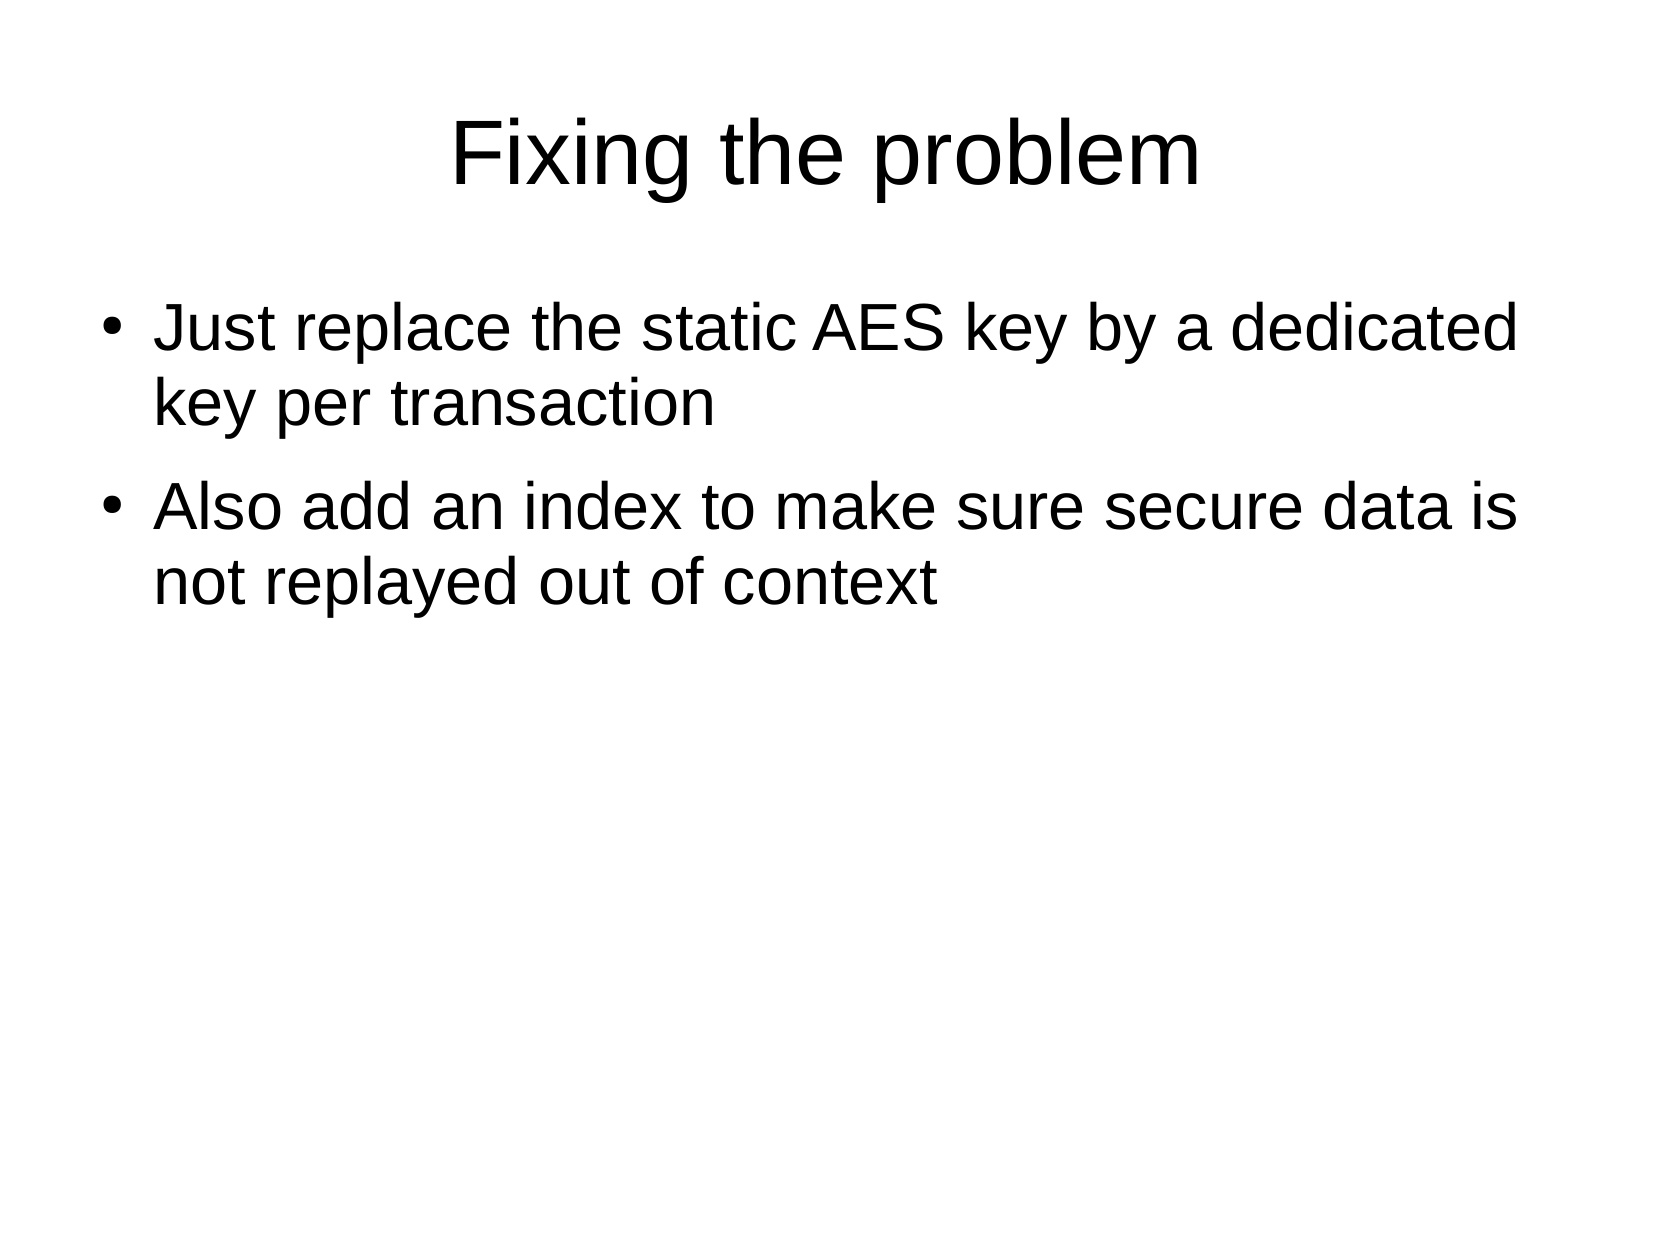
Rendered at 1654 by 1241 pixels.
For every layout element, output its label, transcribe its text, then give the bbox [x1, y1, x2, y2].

title Fixing the problem [82, 49, 1571, 257]
list Just replace the static AES key by a dedicated key per transaction Also add an index to make sure secure data is not replayed out of context [82, 290, 1571, 1109]
